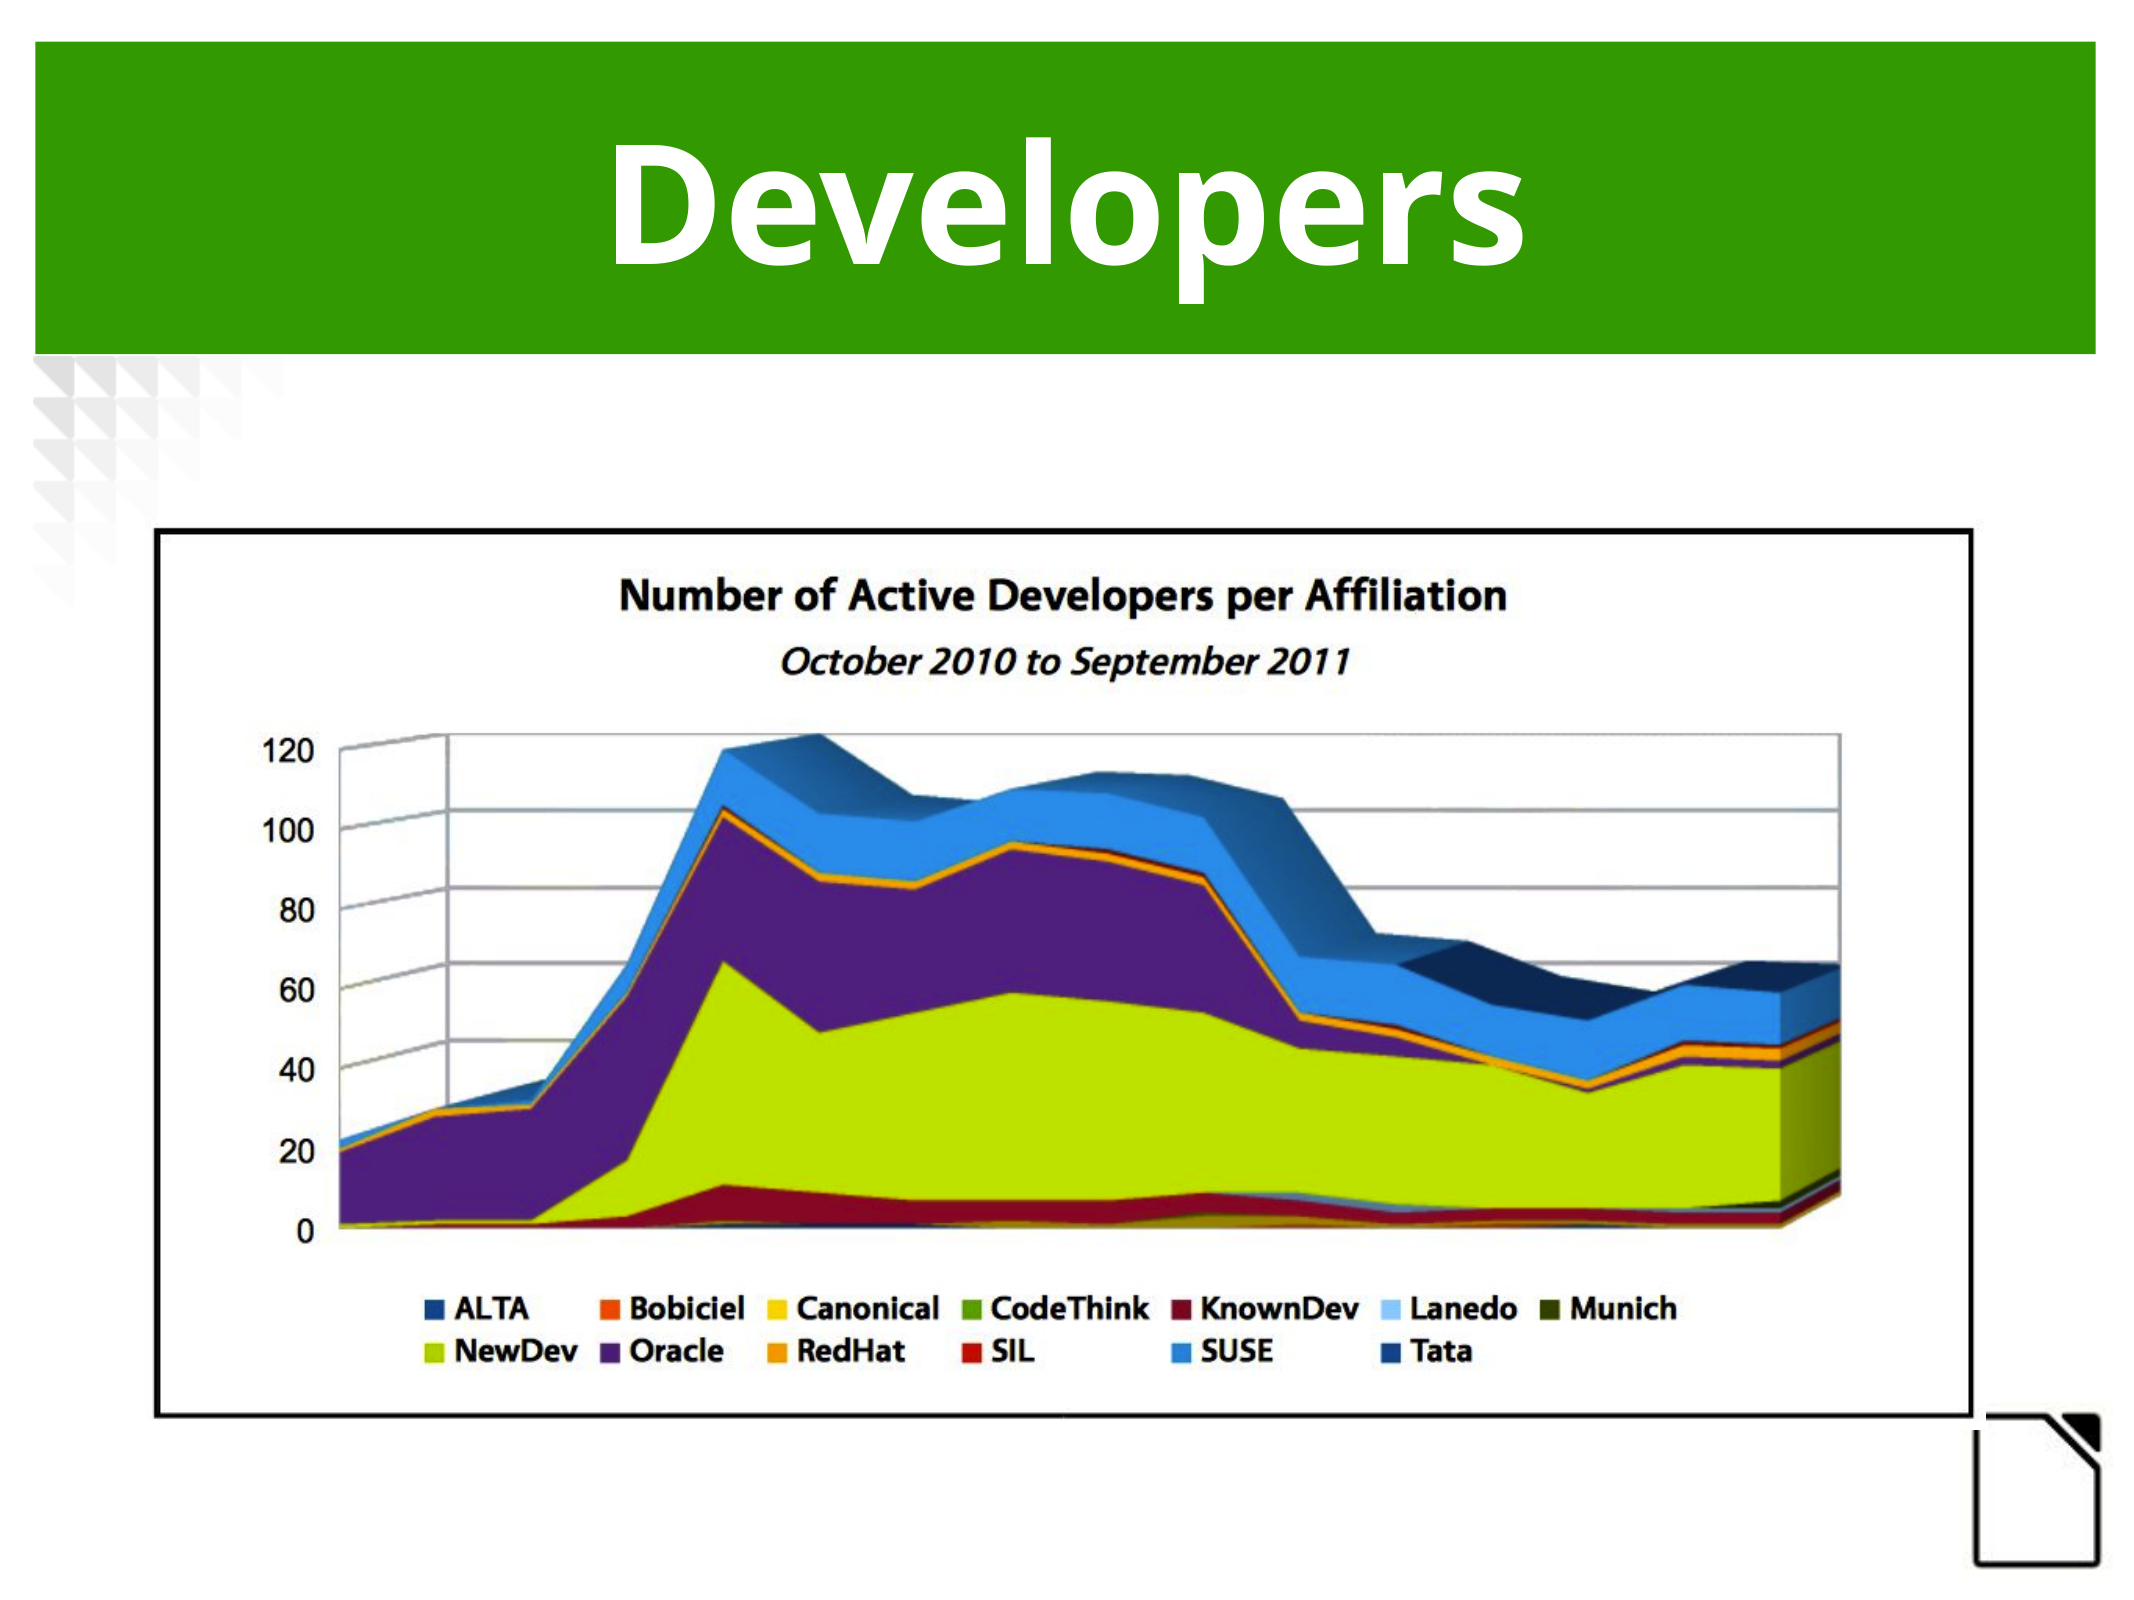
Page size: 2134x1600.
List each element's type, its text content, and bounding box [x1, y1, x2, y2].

picture [33, 356, 2113, 1580]
title Developers [35, 41, 2096, 355]
